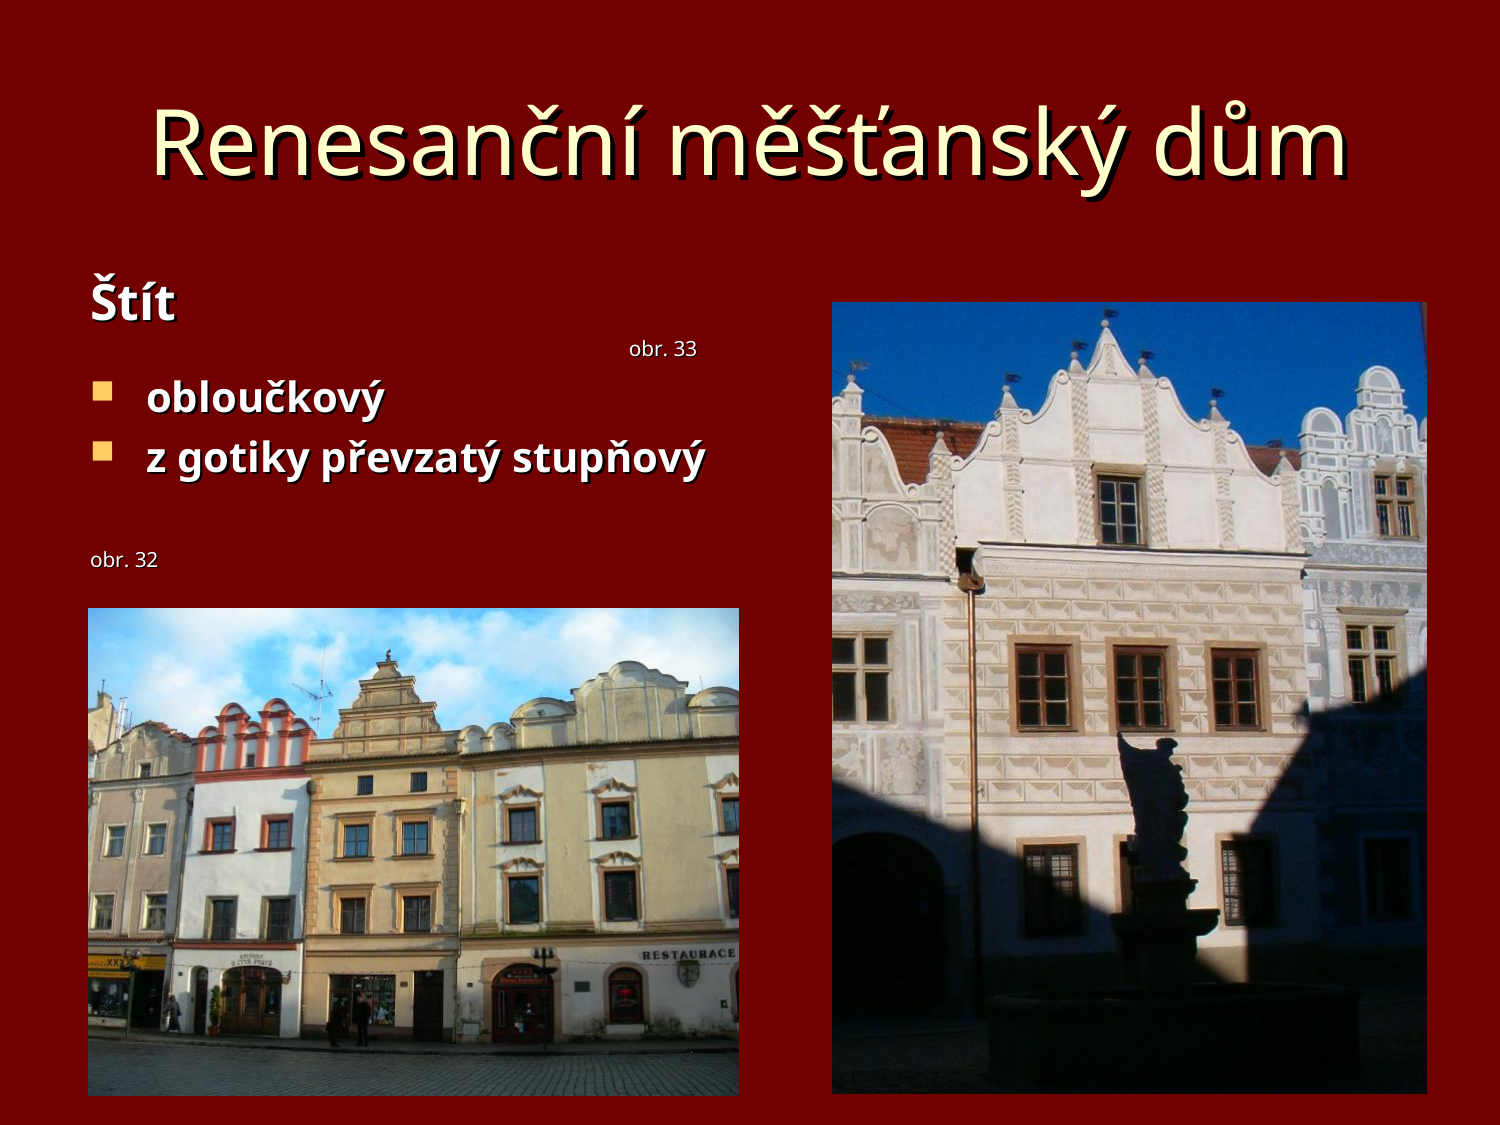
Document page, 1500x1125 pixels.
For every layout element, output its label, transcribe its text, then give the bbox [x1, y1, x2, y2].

title Renesanční měšťanský dům [75, 45, 1426, 233]
text_box [88, 608, 739, 1096]
text_box [832, 302, 1427, 1095]
list Štít obr. 33 obloučkový z gotiky převzatý stupňový obr. 32 [74, 262, 821, 1001]
